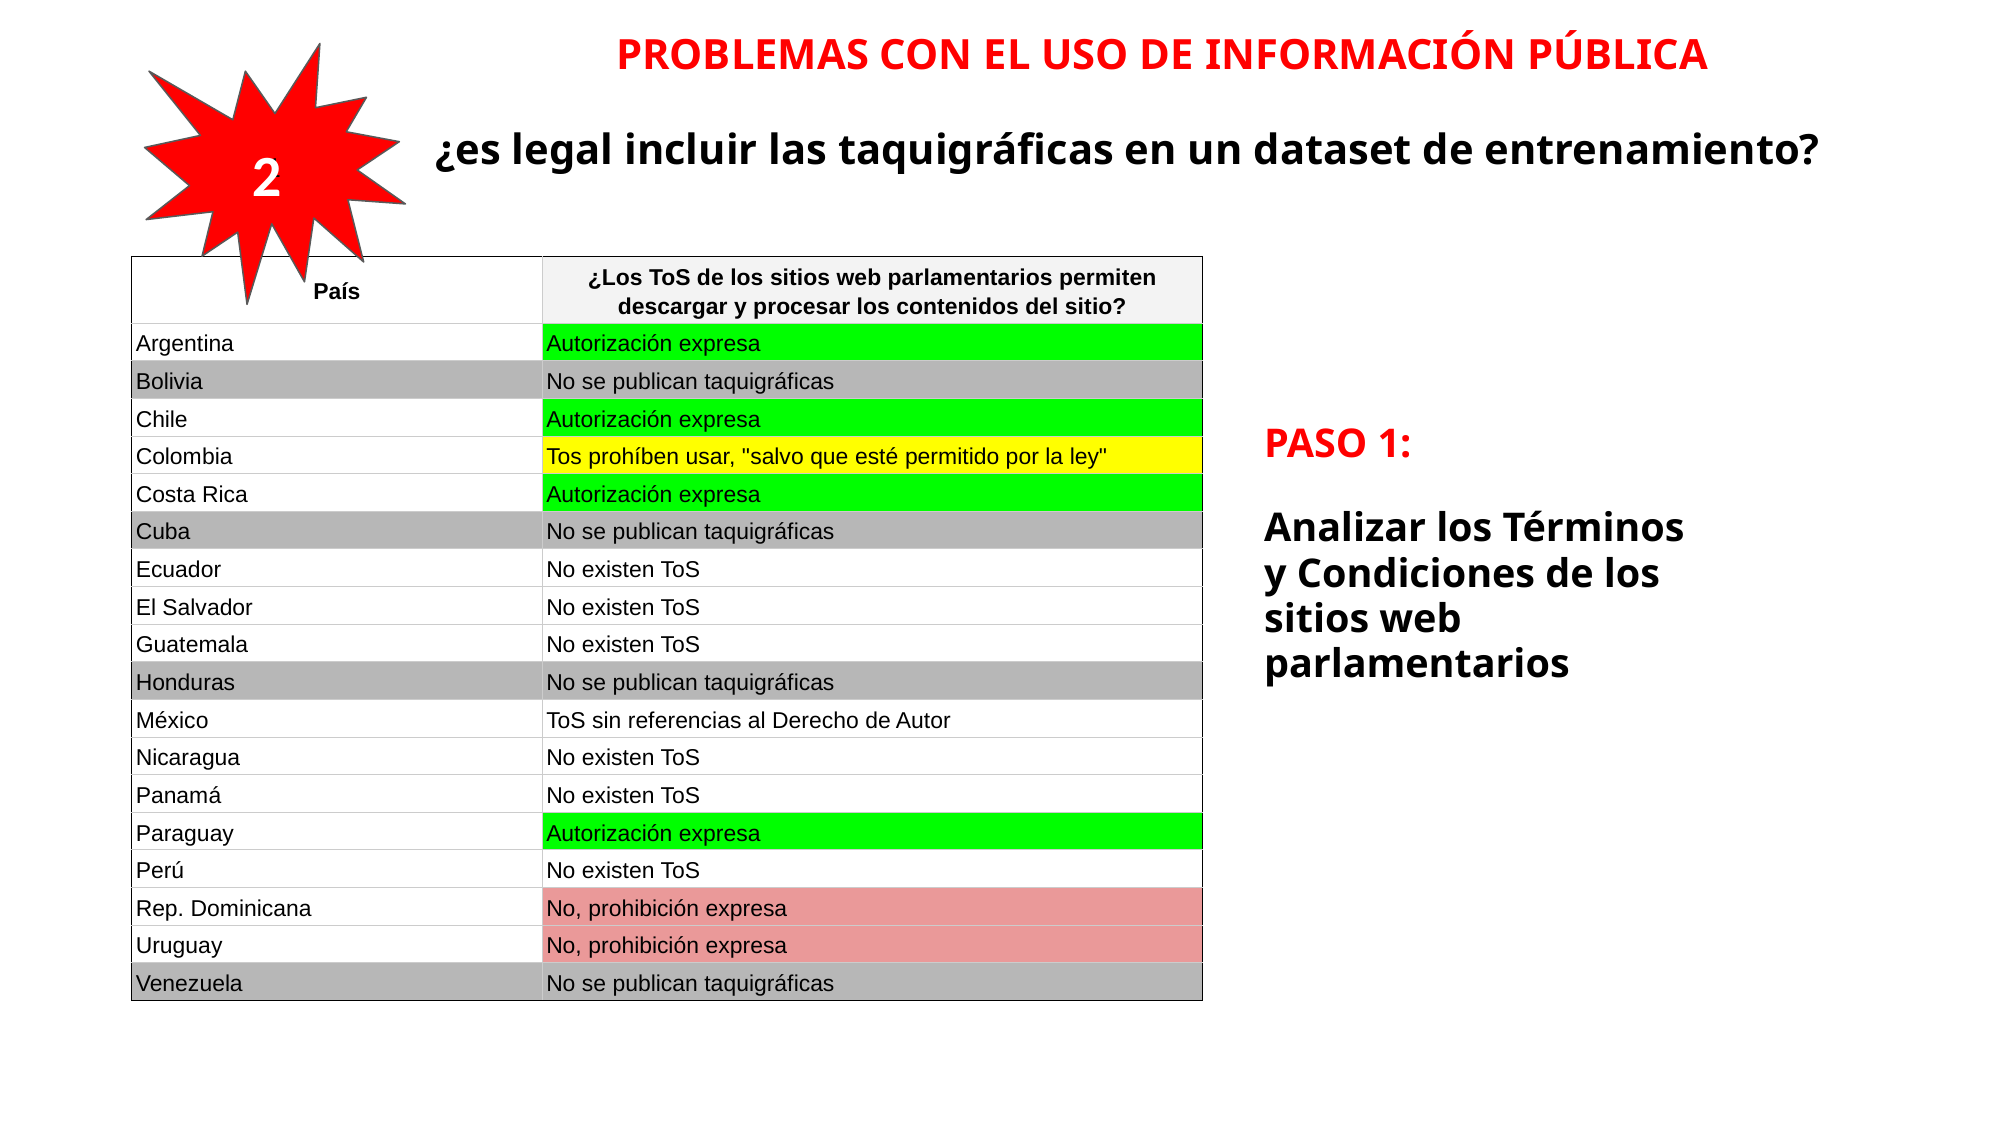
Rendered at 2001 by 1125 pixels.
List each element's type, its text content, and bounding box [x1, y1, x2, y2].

table_cell No existen ToS [543, 775, 1202, 812]
table_cell Perú [132, 850, 542, 887]
table_cell Panamá [132, 775, 542, 812]
table_cell No existen ToS [543, 850, 1202, 887]
table_cell Cuba [132, 512, 542, 548]
table_cell Colombia [132, 437, 542, 473]
table_cell Bolivia [132, 361, 542, 398]
table_cell No se publican taquigráficas [543, 361, 1202, 398]
table_cell No, prohibición expresa [543, 888, 1202, 925]
text_box 2 [236, 123, 313, 224]
table_cell ToS sin referencias al Derecho de Autor [543, 700, 1202, 737]
table_cell Argentina [132, 324, 542, 360]
text_box PROBLEMAS CON EL USO DE INFORMACIÓN PÚBLICA [407, 16, 1927, 94]
table_cell El Salvador [132, 587, 542, 624]
table_cell Paraguay [132, 813, 542, 849]
table_cell No, prohibición expresa [543, 926, 1202, 962]
table_cell Rep. Dominicana [132, 888, 542, 925]
table_cell No existen ToS [543, 625, 1202, 661]
table_cell Costa Rica [132, 474, 542, 511]
table_header País [132, 257, 542, 323]
table_cell No se publican taquigráficas [543, 662, 1202, 699]
table_cell Guatemala [132, 625, 542, 661]
table_cell Autorización expresa [543, 474, 1202, 511]
table_cell No se publican taquigráficas [543, 512, 1202, 548]
table_cell Autorización expresa [543, 399, 1202, 436]
table_cell No existen ToS [543, 587, 1202, 624]
table_cell Honduras [132, 662, 542, 699]
text_box ¿es legal incluir las taquigráficas en un dataset de entrenamiento? [357, 111, 1899, 277]
text_box 1 [144, 43, 367, 305]
table_cell No existen ToS [543, 549, 1202, 586]
table_header ¿Los ToS de los sitios web parlamentarios permiten descargar y procesar los contenidos del sitio? [543, 277, 1202, 323]
table_cell Autorización expresa [543, 813, 1202, 849]
table_cell No se publican taquigráficas [543, 963, 1202, 1000]
table_cell Chile [132, 399, 542, 436]
table_cell México [132, 700, 542, 737]
text_box PASO 1: Analizar los Términos y Condiciones de los sitios web parlamentarios [1239, 406, 1732, 702]
table_cell Uruguay [132, 926, 542, 962]
table_cell Nicaragua [132, 738, 542, 774]
table_cell Venezuela [132, 963, 542, 1000]
table_cell Ecuador [132, 549, 542, 586]
table_cell Autorización expresa [543, 324, 1202, 360]
table_cell No existen ToS [543, 738, 1202, 774]
table_cell Tos prohíben usar, "salvo que esté permitido por la ley" [543, 437, 1202, 473]
